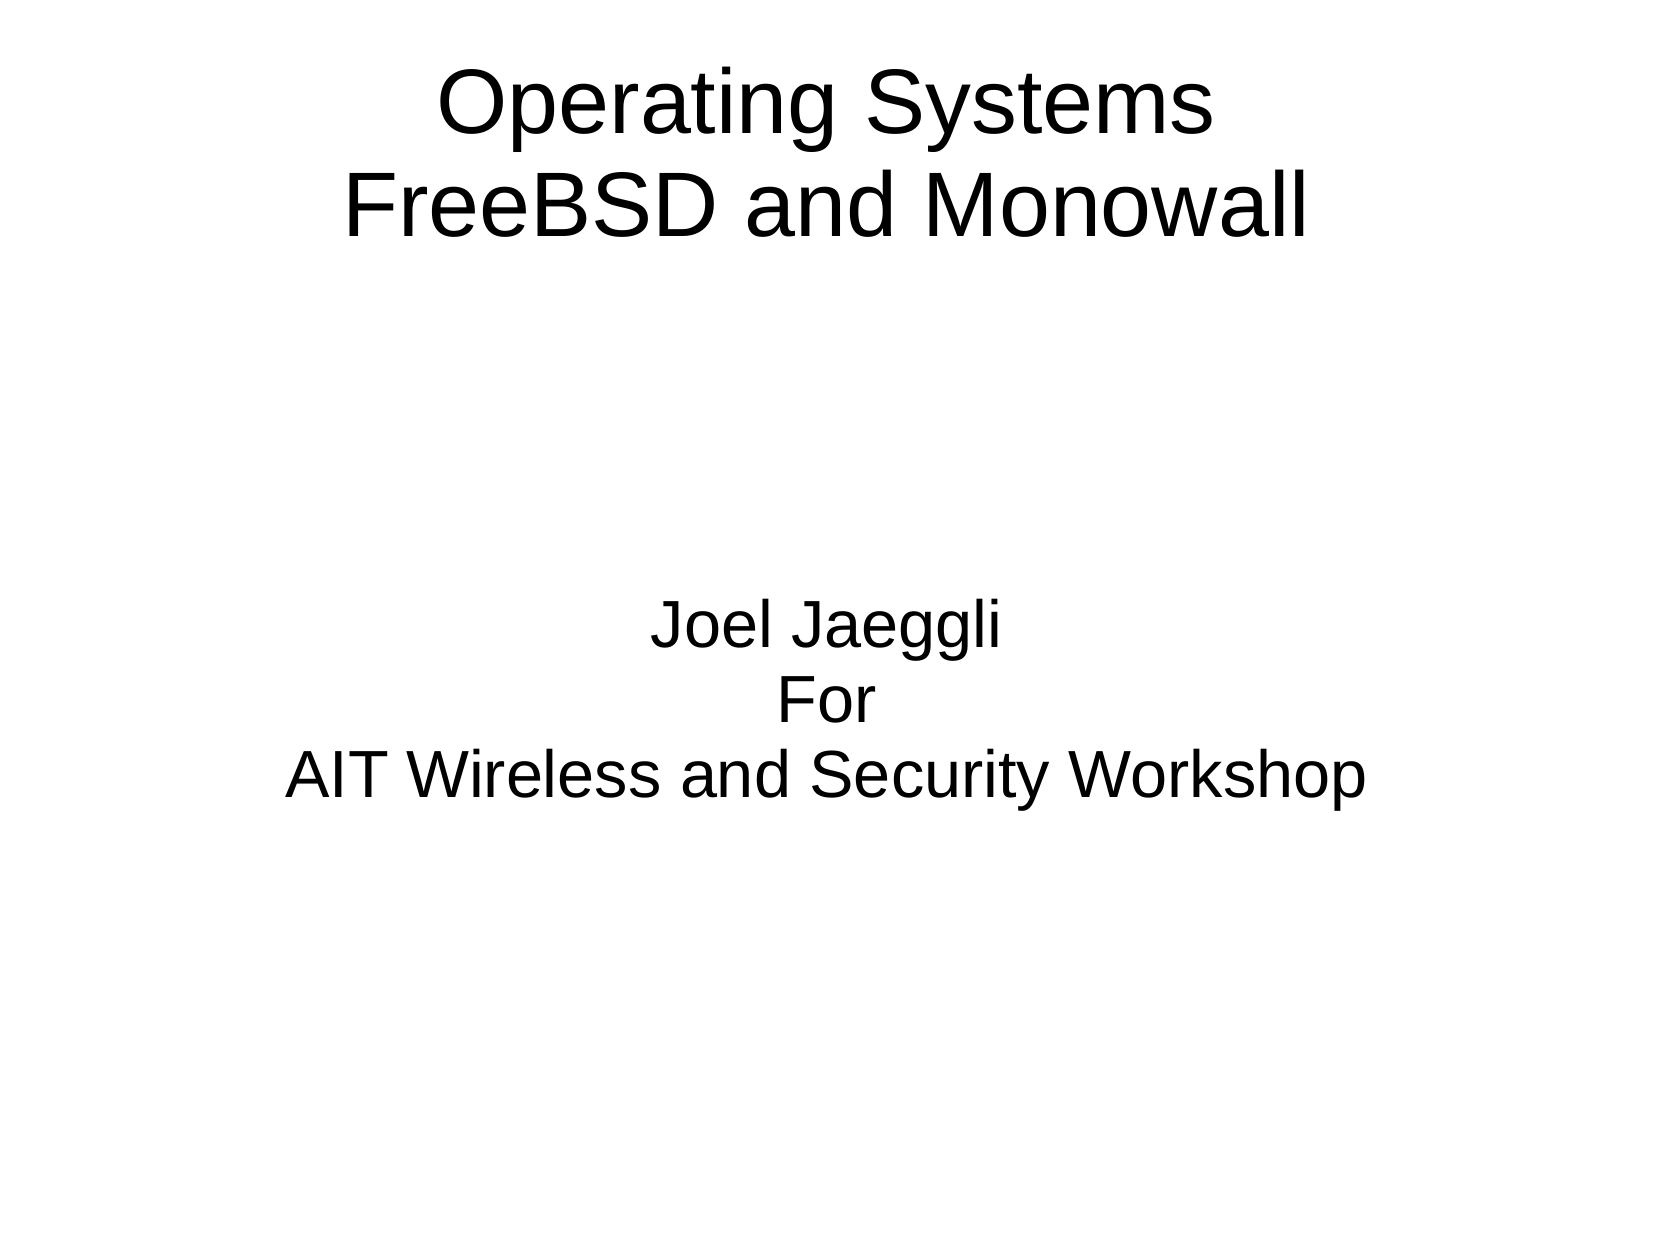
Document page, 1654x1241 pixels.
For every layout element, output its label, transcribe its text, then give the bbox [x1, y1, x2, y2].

subtitle Joel Jaeggli For AIT Wireless and Security Workshop [82, 297, 1571, 1102]
title Operating Systems FreeBSD and Monowall [82, 50, 1571, 256]
